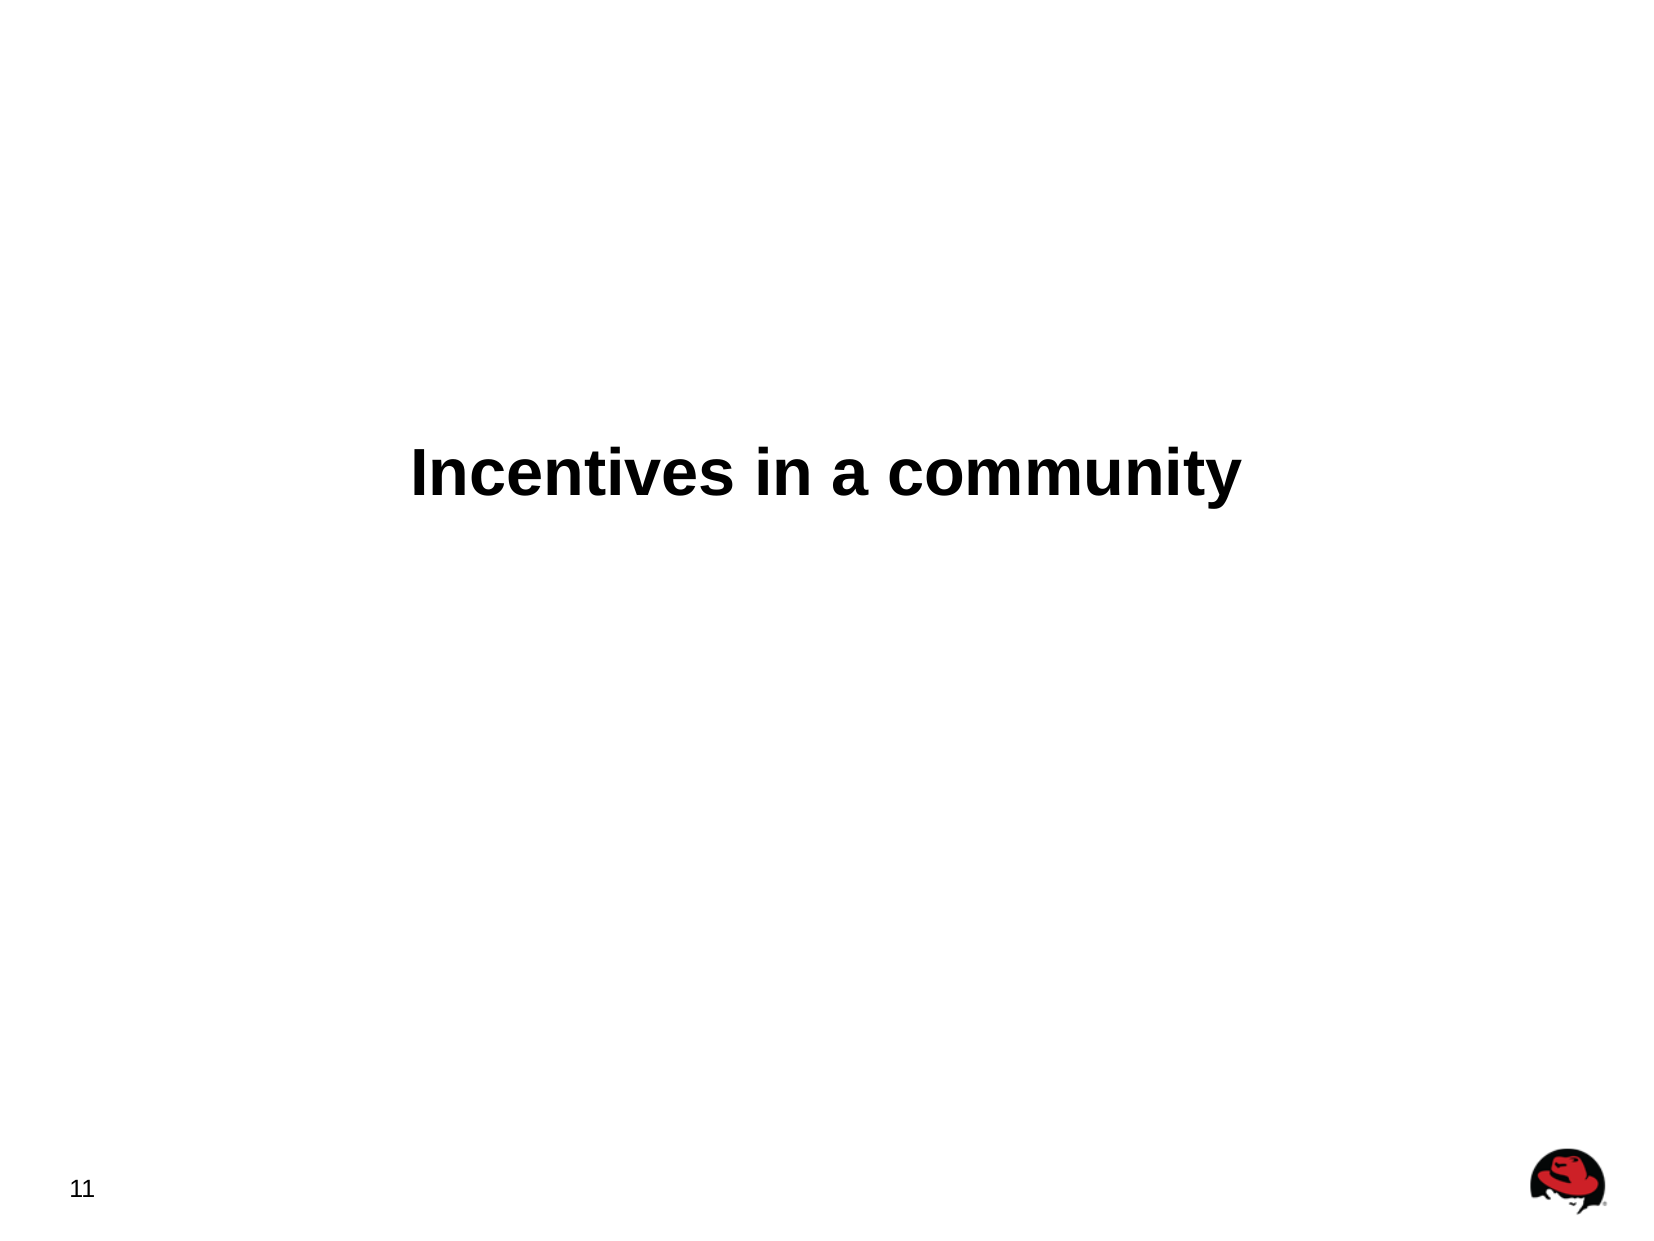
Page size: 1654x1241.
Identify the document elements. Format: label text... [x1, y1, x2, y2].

picture [1529, 1146, 1613, 1224]
subtitle Incentives in a community [82, 37, 1571, 1039]
